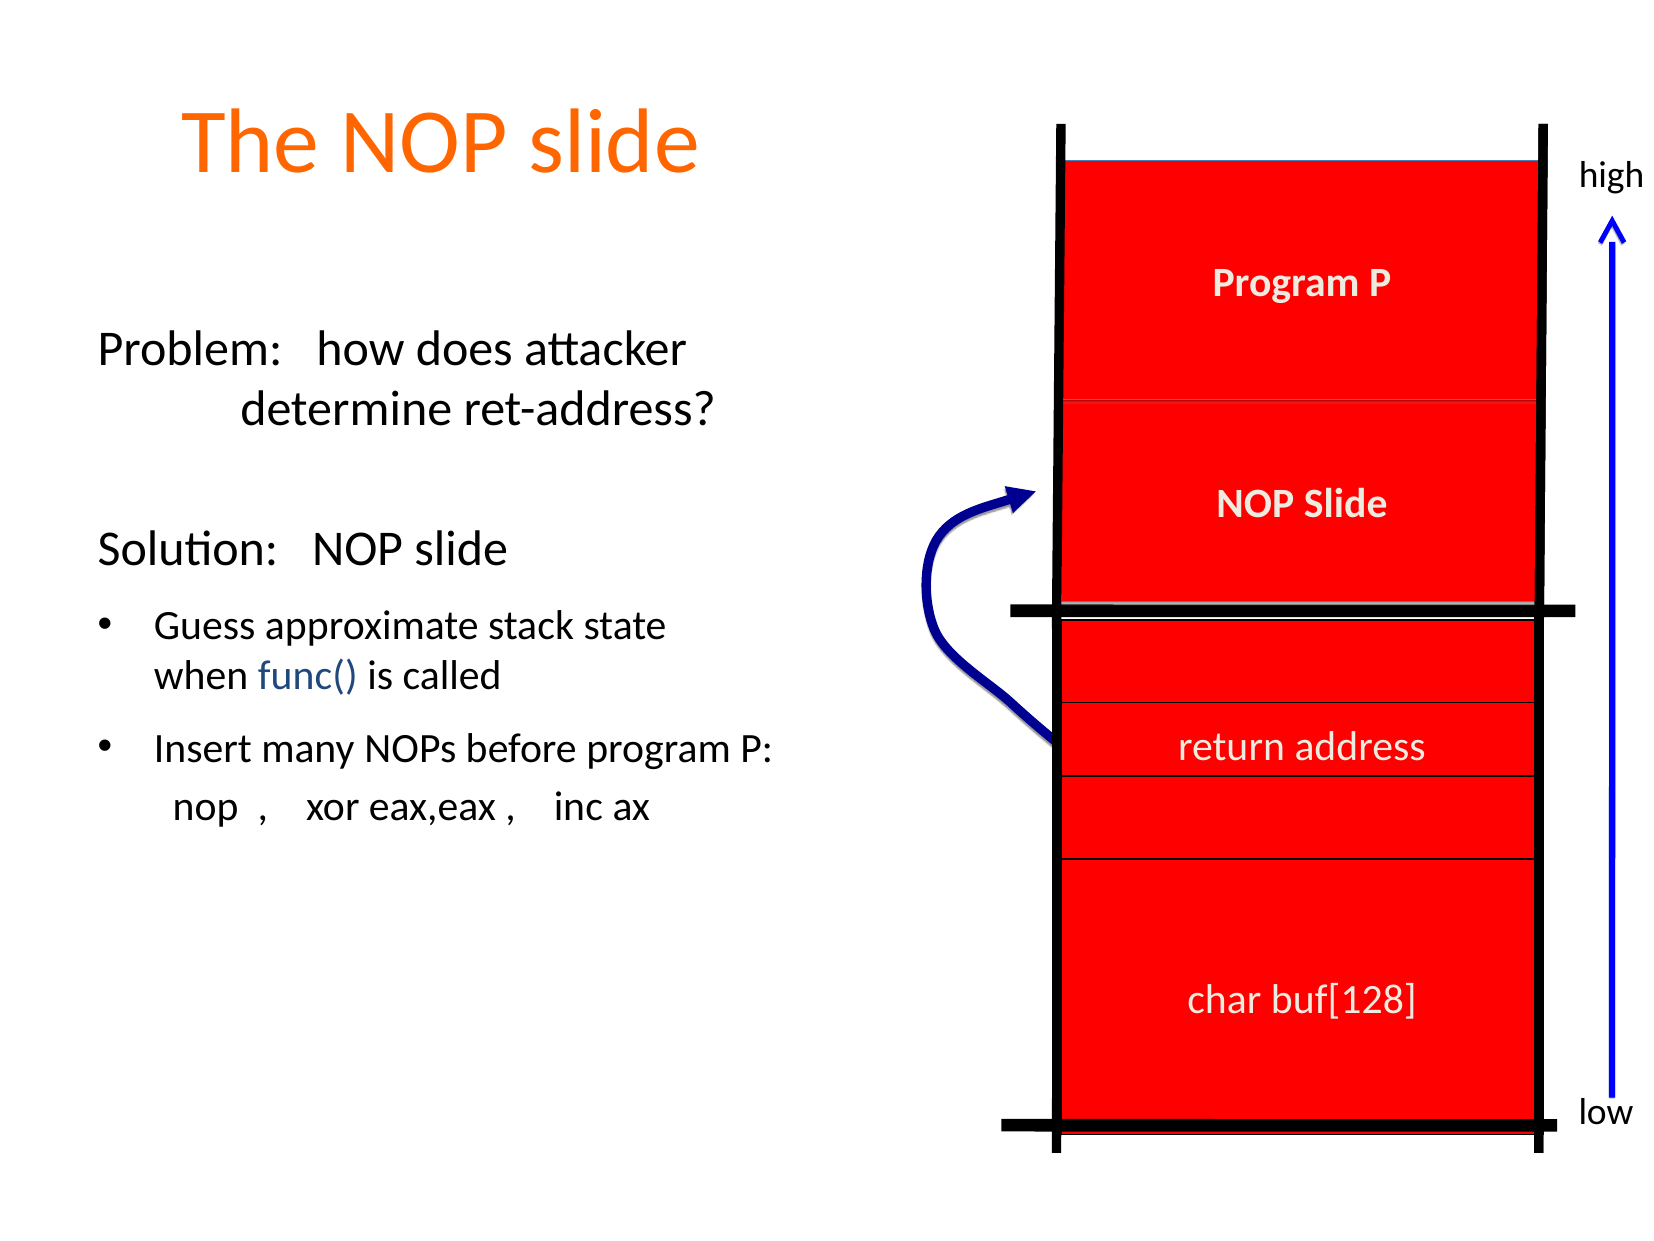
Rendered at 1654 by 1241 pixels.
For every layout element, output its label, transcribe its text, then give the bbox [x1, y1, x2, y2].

text_box high [1564, 142, 1654, 203]
text_box NOP Slide [1062, 400, 1536, 602]
text_box low [1563, 1079, 1649, 1140]
text_box Program P [1064, 160, 1538, 400]
list Problem: how does attacker determine ret-address? Solution: NOP slide Guess approximate stack state when func() is called Insert many NOPs before program P: nop , xor eax,eax , inc ax [82, 307, 910, 1190]
text_box char buf[128] [1061, 859, 1534, 1119]
text_box return address [1061, 702, 1534, 776]
text_box [1061, 619, 1534, 702]
title The NOP slide [82, 32, 800, 239]
text_box [1061, 776, 1534, 859]
